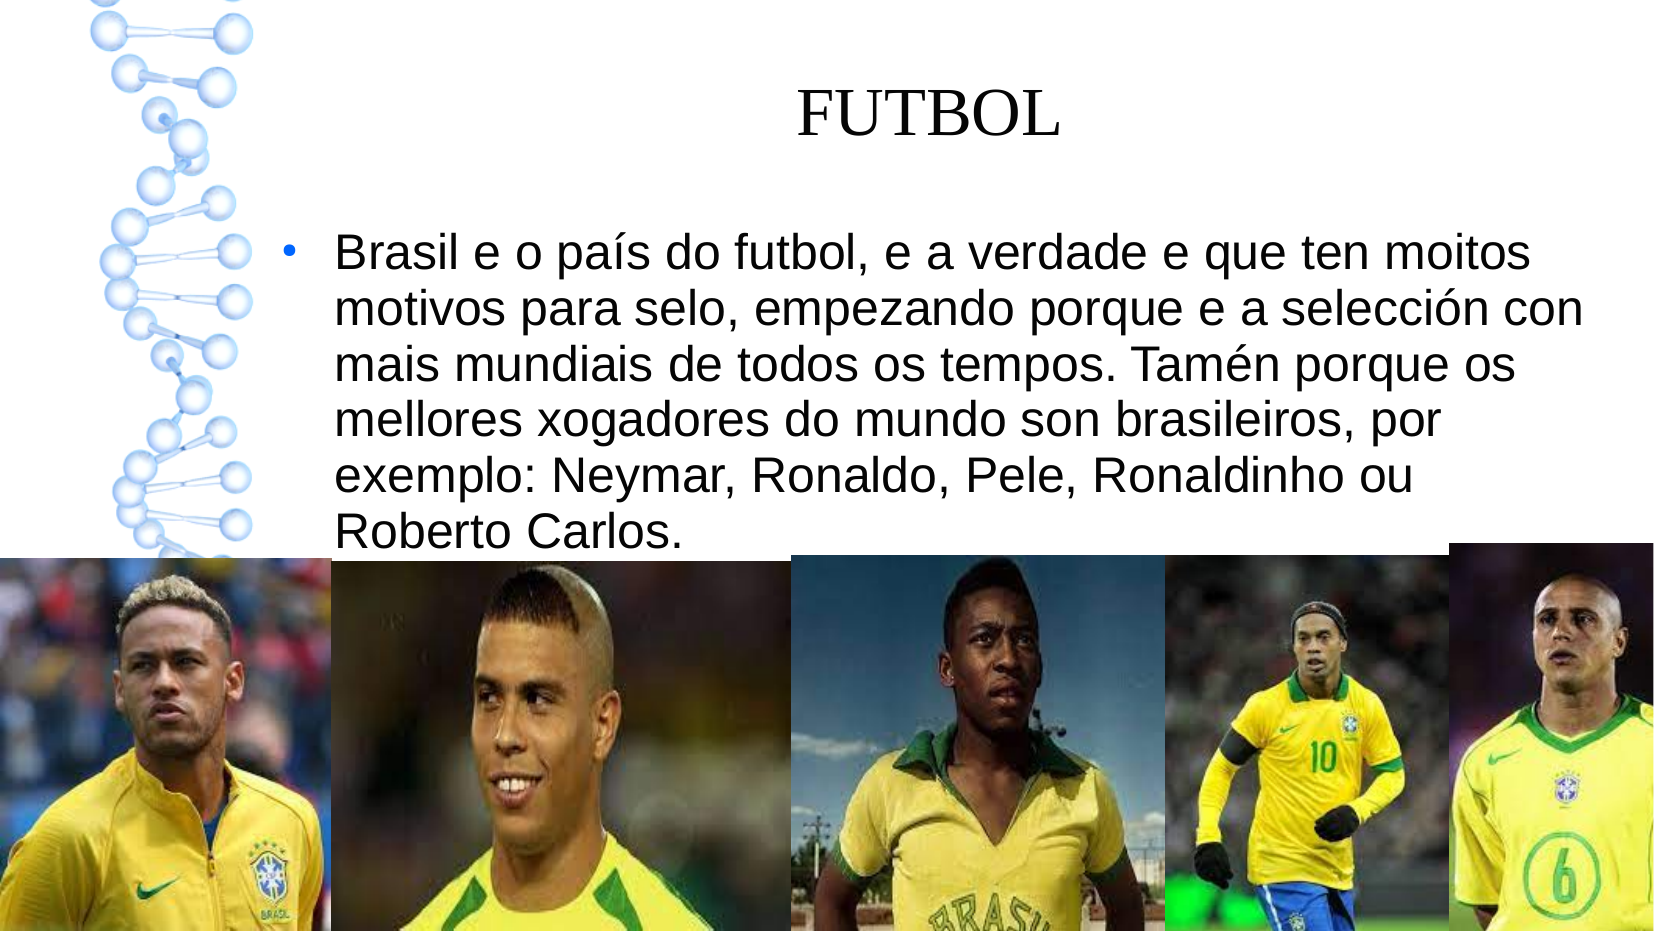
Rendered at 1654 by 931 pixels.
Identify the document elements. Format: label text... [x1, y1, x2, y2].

list Brasil e o país do futbol, e a verdade e que ten moitos motivos para selo, empezando porque e a selección con mais mundiais de todos os tempos. Tamén porque os mellores xogadores do mundo son brasileiros, por exemplo: Neymar, Ronaldo, Pele, Ronaldinho ou Roberto Carlos. [263, 224, 1593, 561]
picture [0, 0, 1654, 931]
title FUTBOL [265, 35, 1595, 189]
